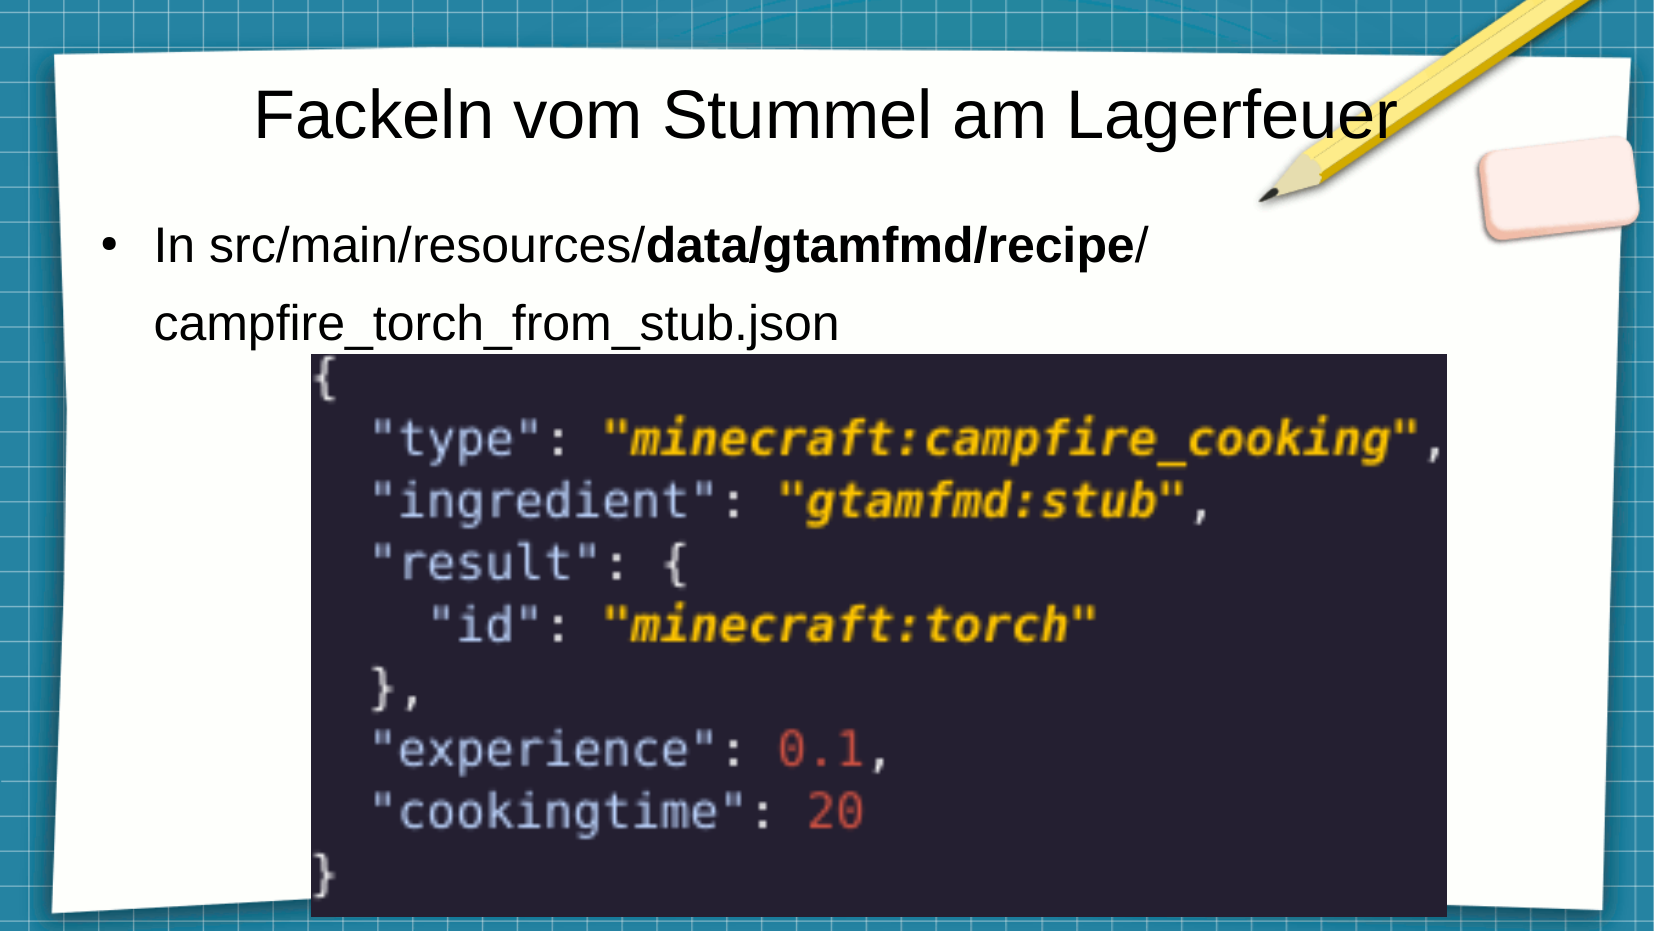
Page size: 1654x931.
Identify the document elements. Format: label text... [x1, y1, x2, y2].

list In src/main/resources/data/gtamfmd/recipe/ campfire_torch_from_stub.json [82, 217, 1571, 355]
picture [0, 0, 1654, 931]
title Fackeln vom Stummel am Lagerfeuer [82, 37, 1571, 193]
